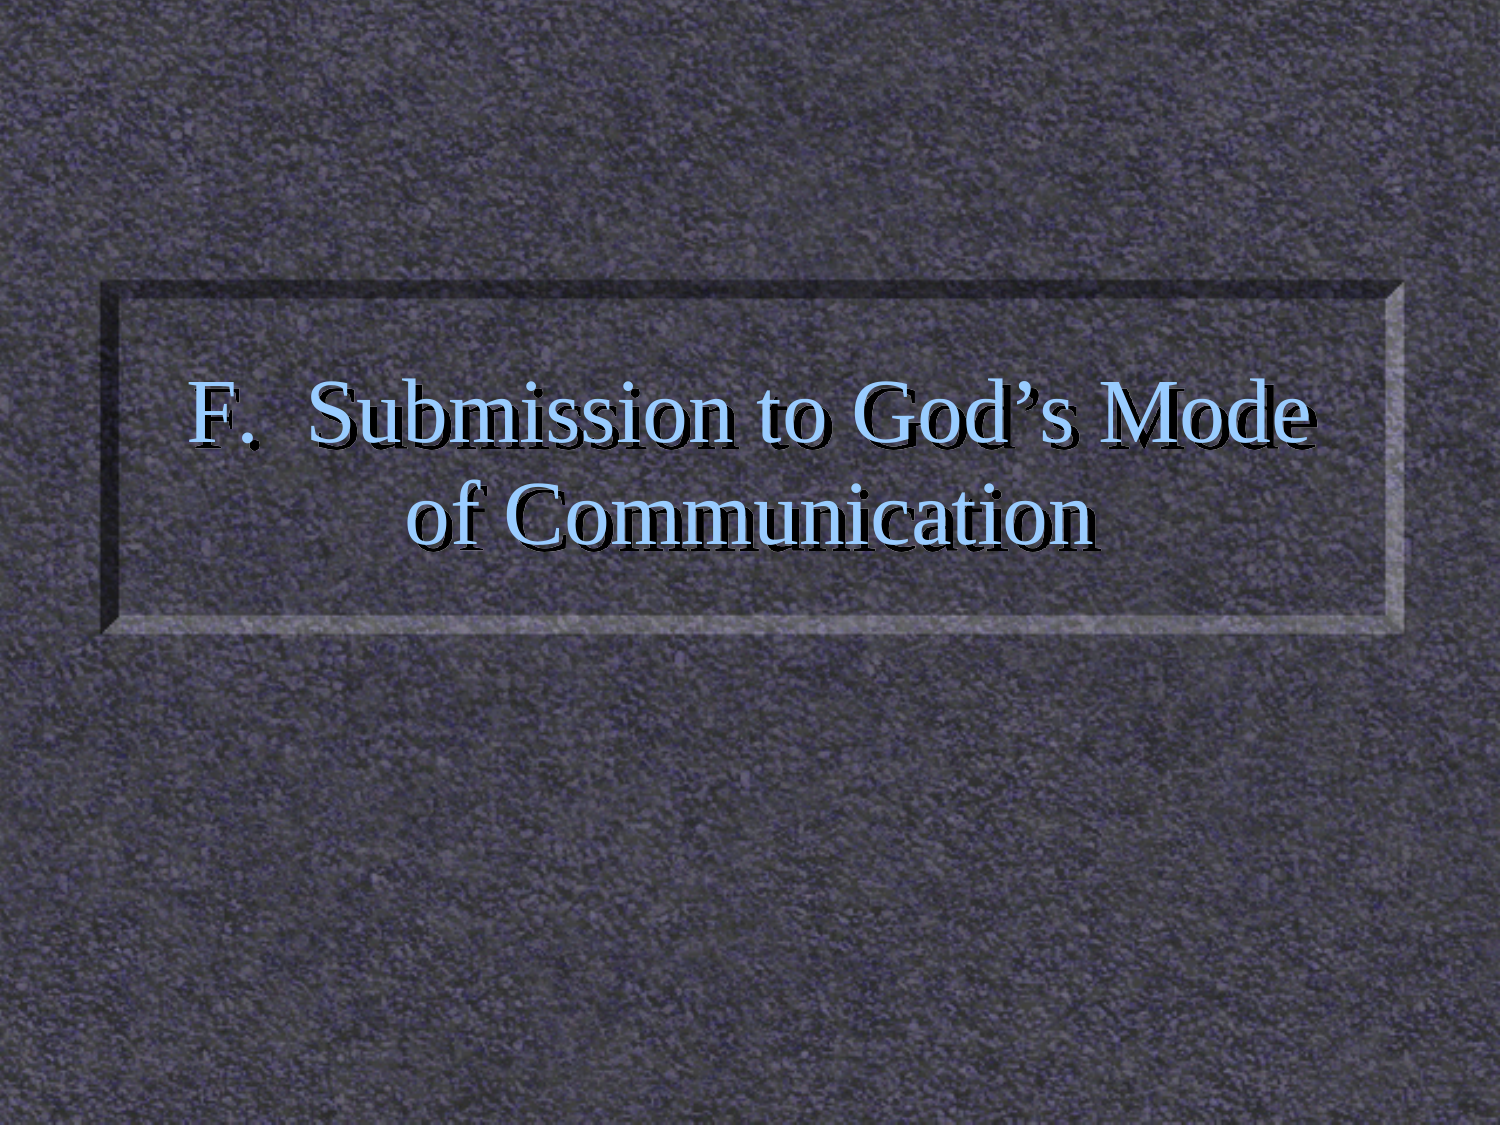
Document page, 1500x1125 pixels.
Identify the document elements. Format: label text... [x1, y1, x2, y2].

title F. Submission to God’s Mode of Communication [150, 337, 1351, 588]
picture [0, 0, 1500, 1125]
